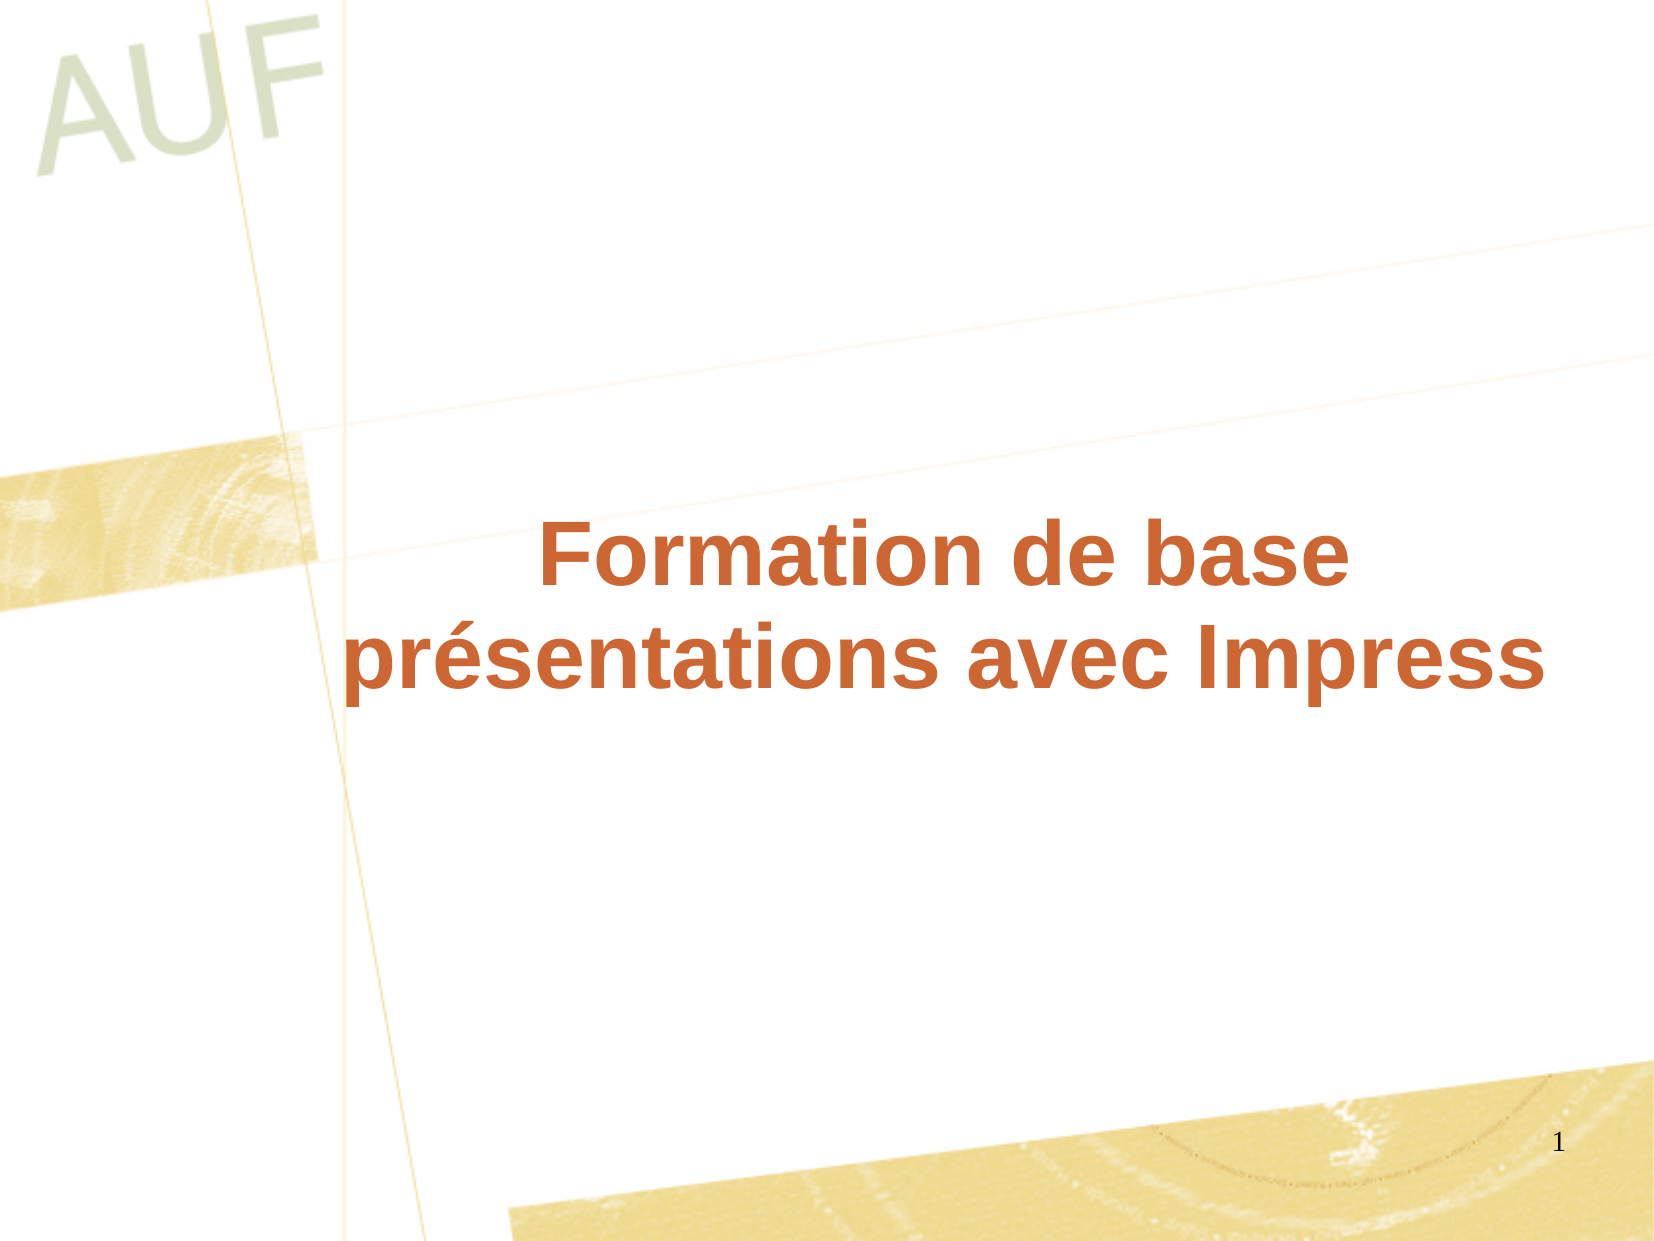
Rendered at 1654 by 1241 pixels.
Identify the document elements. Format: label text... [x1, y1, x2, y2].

title Formation de base présentations avec Impress [265, 501, 1625, 709]
picture [0, 0, 1654, 1241]
